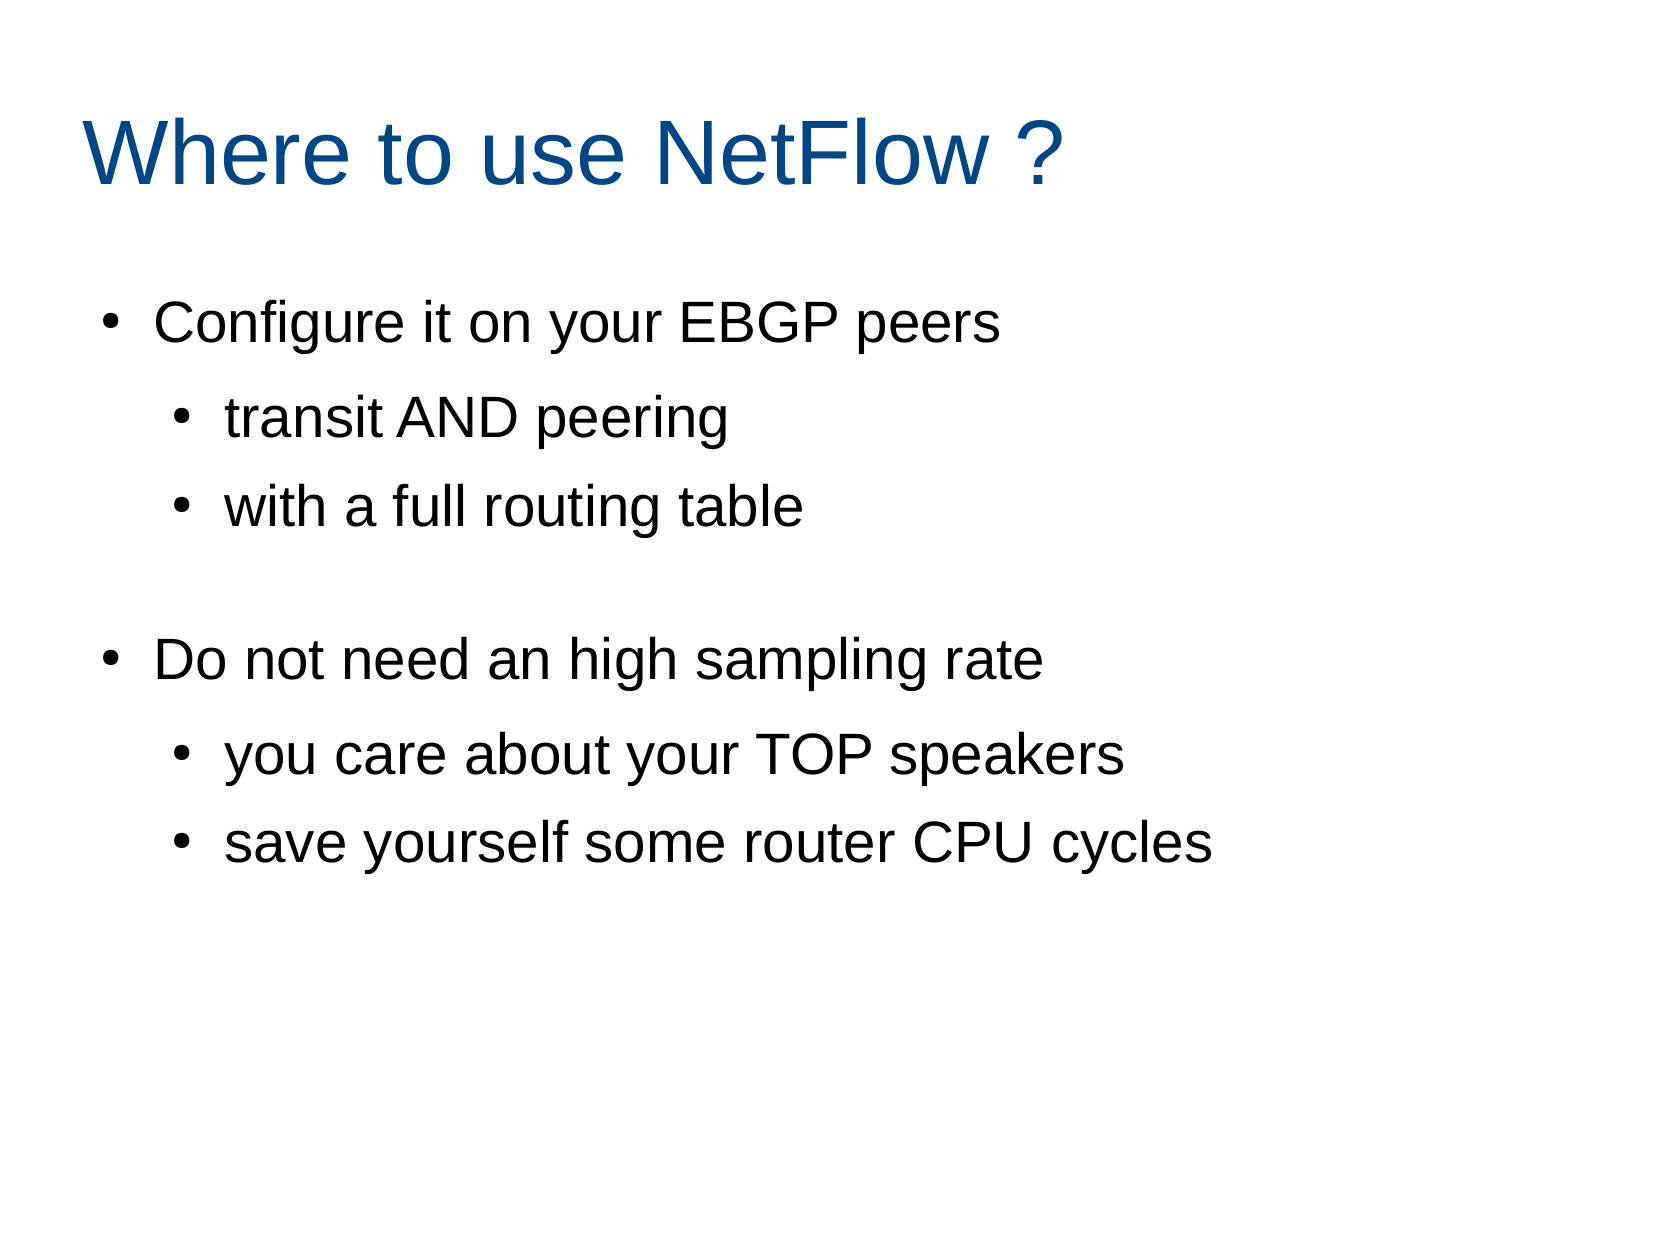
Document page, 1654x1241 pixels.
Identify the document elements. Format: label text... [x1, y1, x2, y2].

title Where to use NetFlow ? [82, 49, 1571, 257]
list Configure it on your EBGP peers transit AND peering with a full routing table Do not need an high sampling rate you care about your TOP speakers save yourself some router CPU cycles [82, 290, 1571, 1109]
